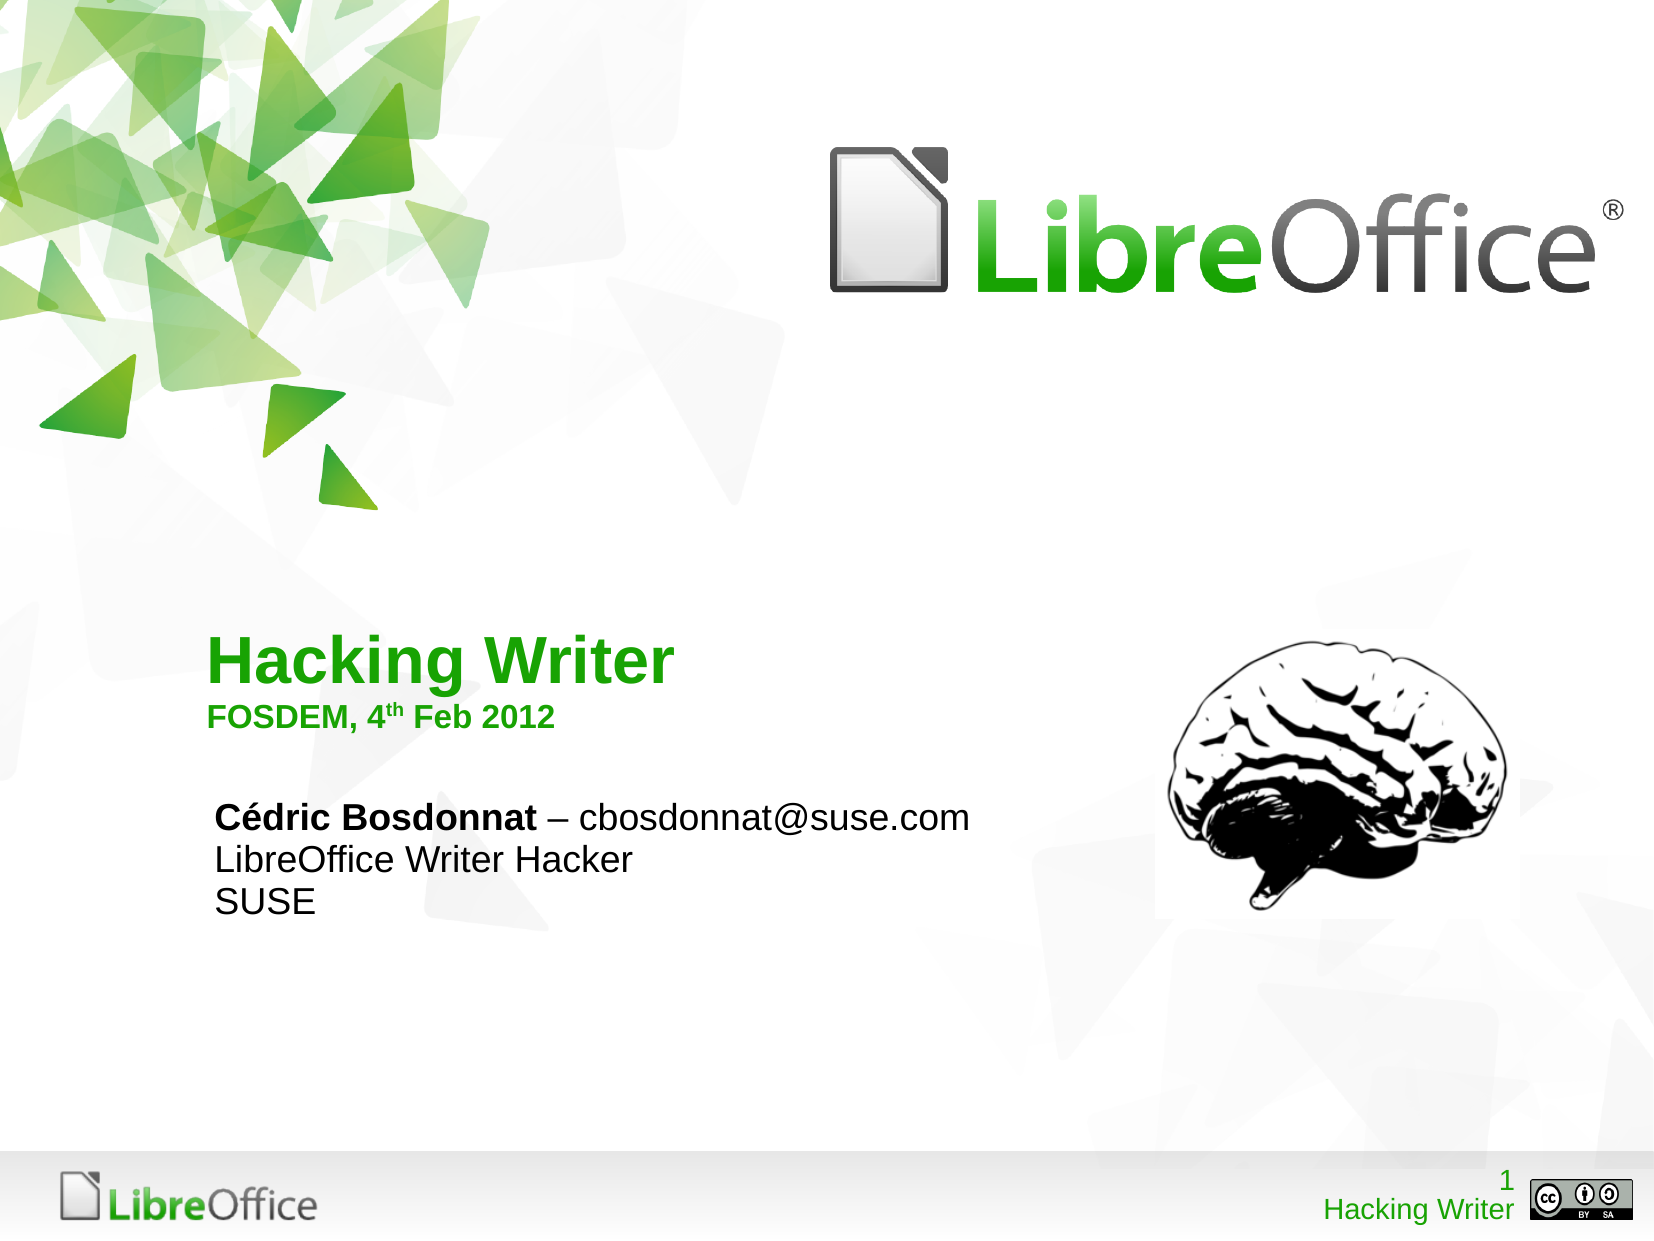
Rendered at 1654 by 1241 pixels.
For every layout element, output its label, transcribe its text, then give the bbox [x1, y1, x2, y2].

title Hacking Writer FOSDEM, 4th Feb 2012 [206, 590, 1477, 768]
picture [1530, 1179, 1633, 1220]
text_box Cédric Bosdonnat – cbosdonnat@suse.com LibreOffice Writer Hacker SUSE [199, 788, 1536, 949]
picture [41, 1152, 337, 1240]
picture [0, 0, 1654, 948]
picture [915, 548, 1654, 1169]
